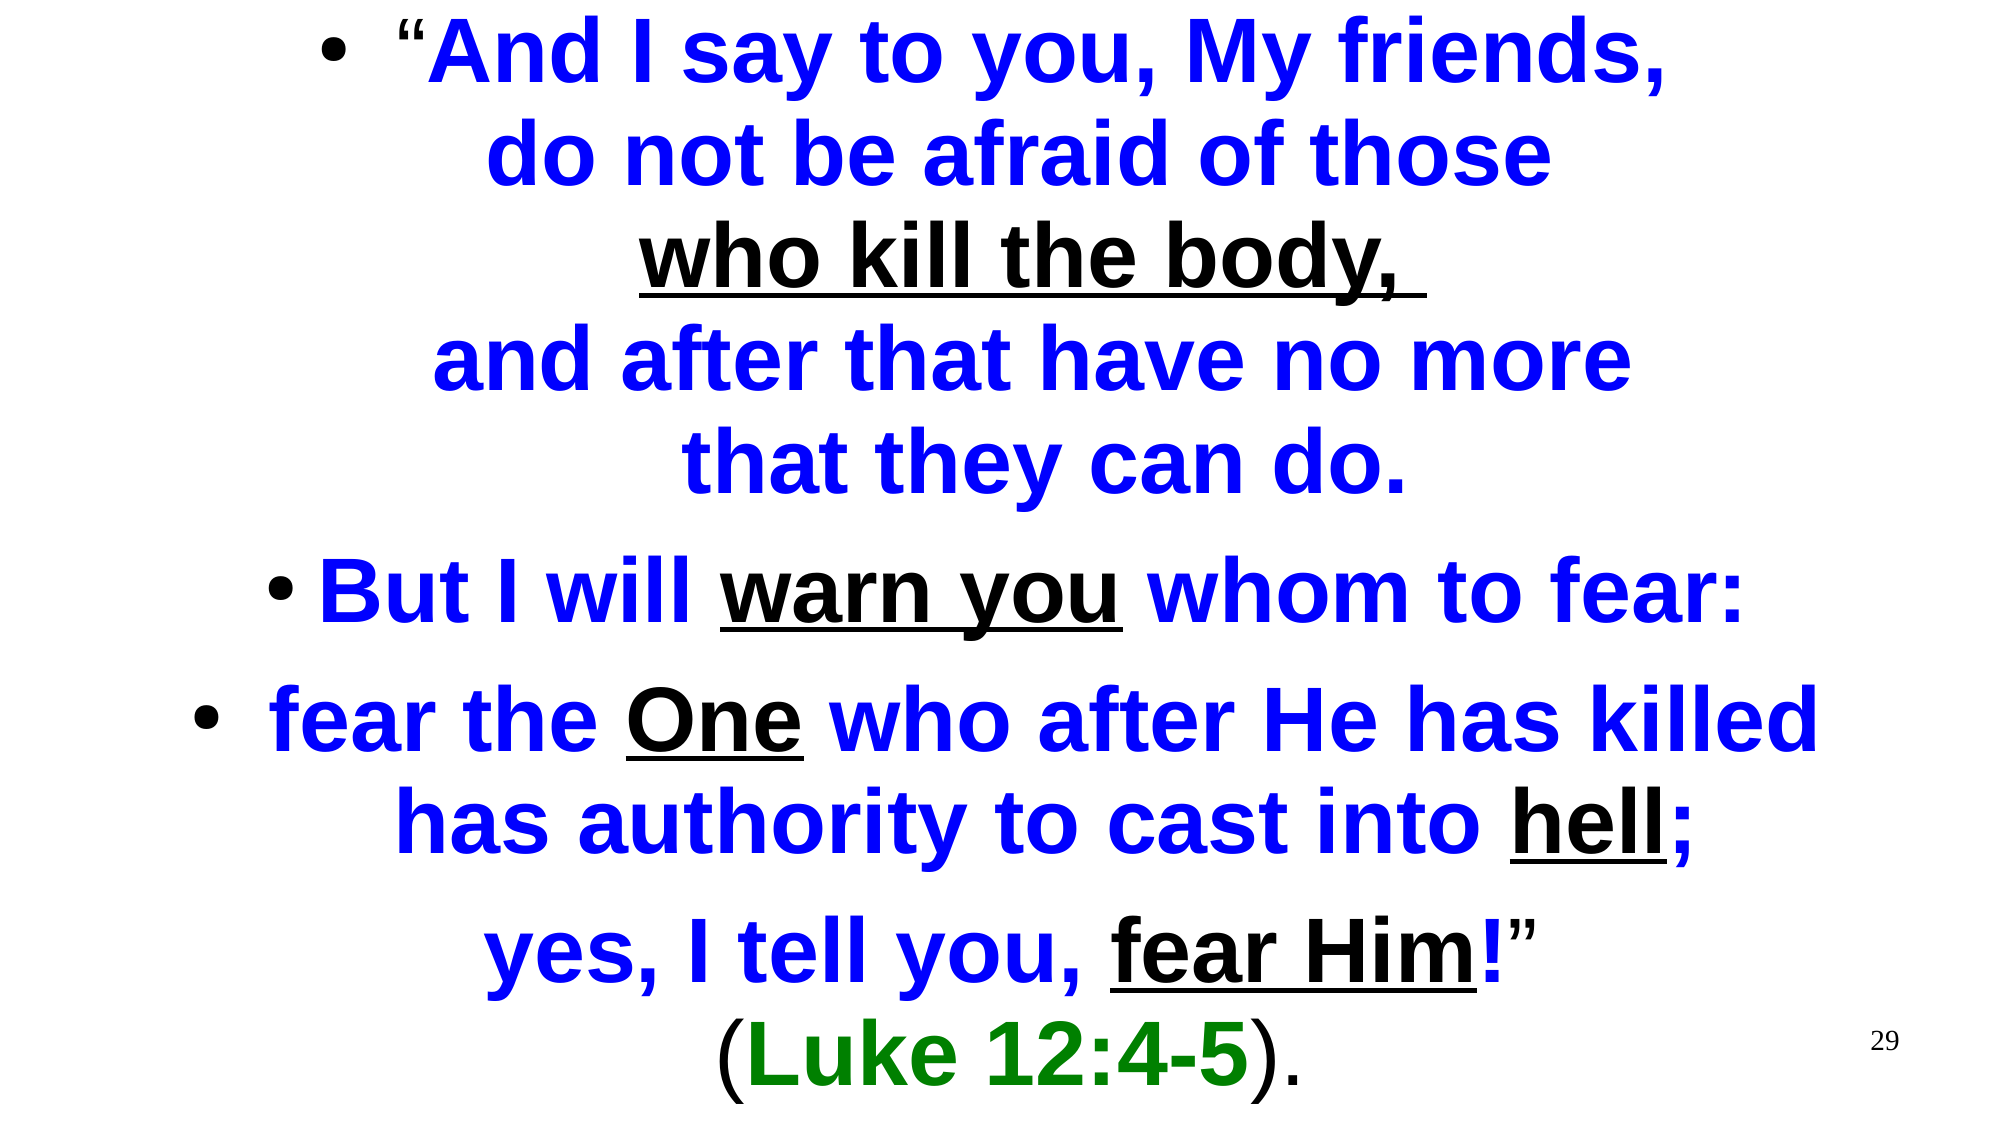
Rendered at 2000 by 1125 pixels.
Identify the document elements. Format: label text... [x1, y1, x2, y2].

list “And I say to you, My friends, do not be afraid of those who kill the body, and after that have no more that they can do. But I will warn you whom to fear: fear the One who after He has killed has authority to cast into hell; yes, I tell you, fear Him!” (Luke 12:4-5). [0, 0, 1996, 1123]
